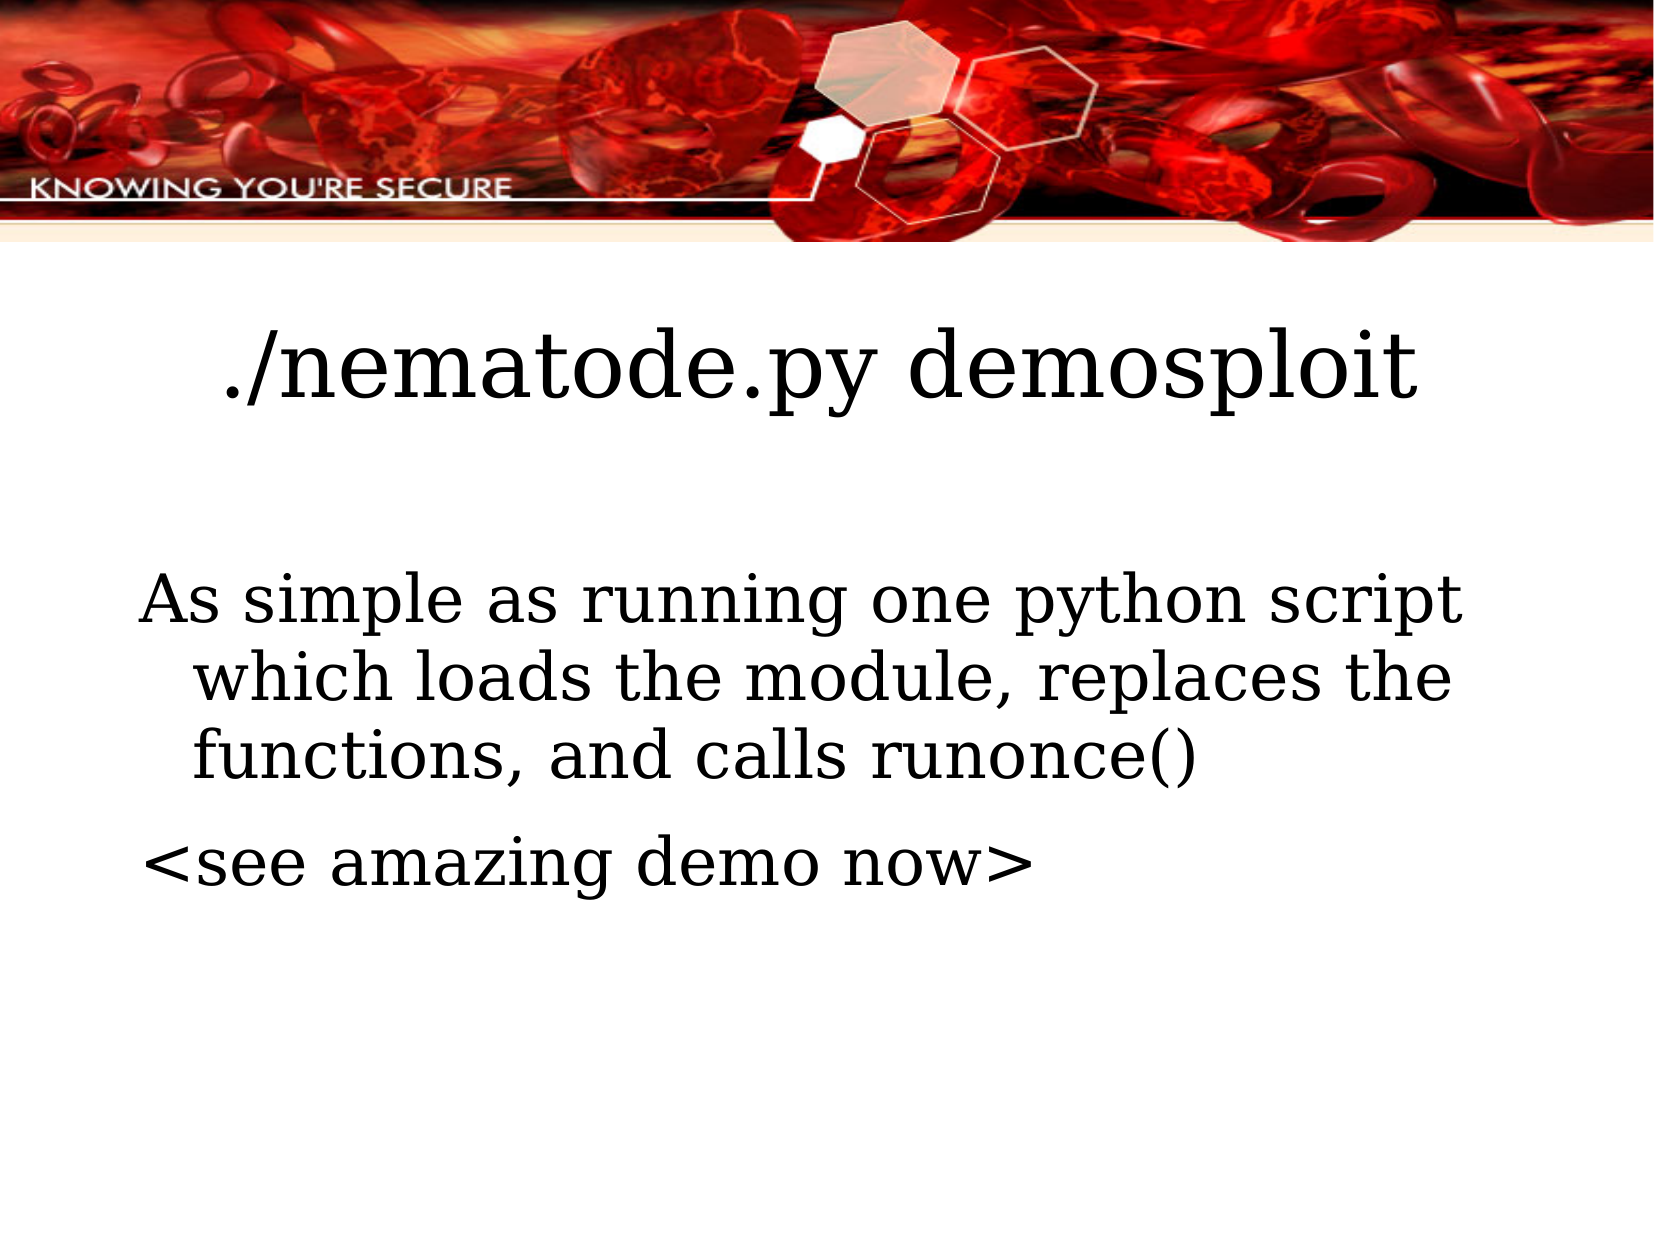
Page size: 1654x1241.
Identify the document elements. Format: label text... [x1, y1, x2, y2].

list As simple as running one python script which loads the module, replaces the functions, and calls runonce() <see amazing demo now> [121, 560, 1534, 1127]
picture [0, 0, 1654, 242]
title ./nematode.py demosploit [113, 261, 1526, 470]
